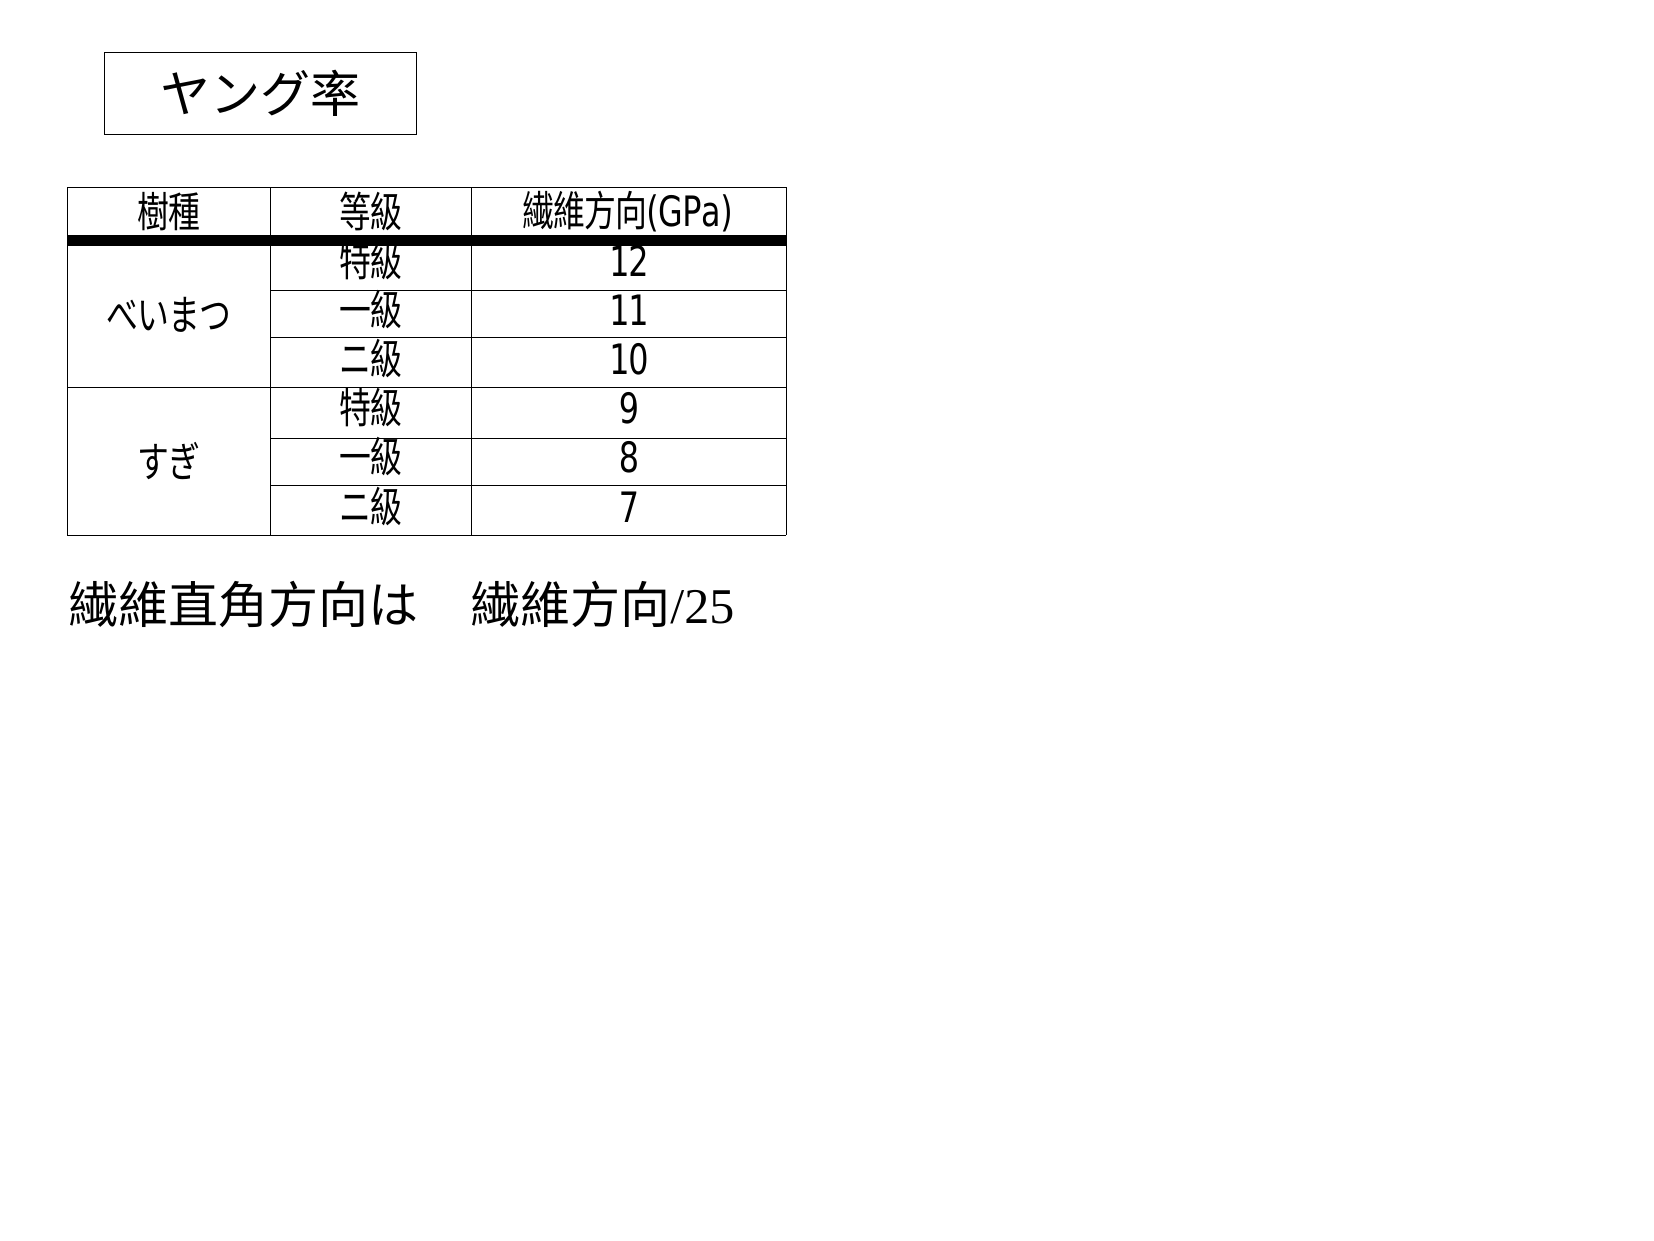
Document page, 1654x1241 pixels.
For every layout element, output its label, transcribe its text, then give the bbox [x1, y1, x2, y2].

text_box ヤング率 [104, 52, 417, 135]
chart [64, 182, 790, 541]
text_box 繊維直角方向は 繊維方向/25 [68, 570, 783, 635]
